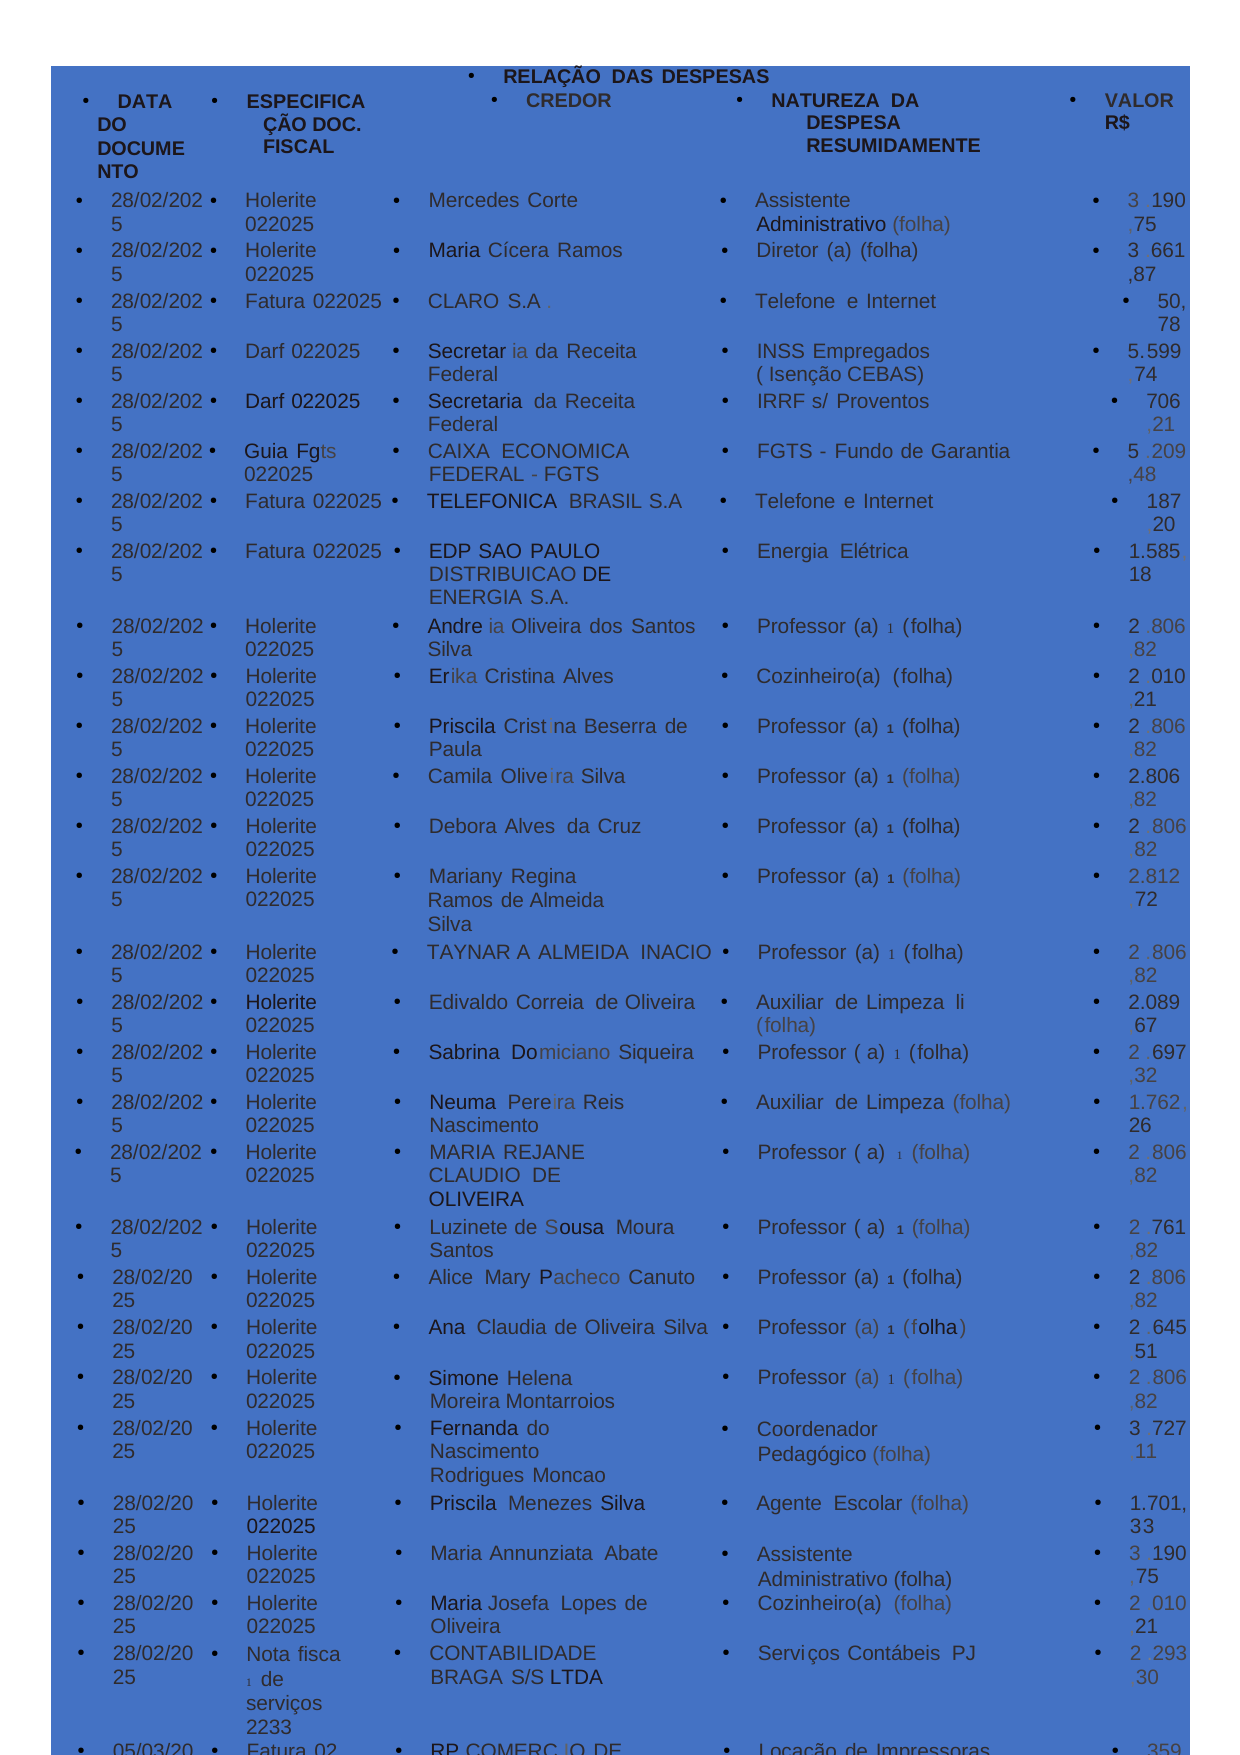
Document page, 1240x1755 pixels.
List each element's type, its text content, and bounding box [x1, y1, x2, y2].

table_cell Professor ( a) 1 (folha) [716, 1041, 1015, 1091]
table_cell 2 .806 ,82 [1015, 1366, 1190, 1417]
table_cell 28/02/2025 [51, 1592, 204, 1642]
table_cell 2 .010,21 [1015, 664, 1190, 714]
table_cell 2 .806 ,82 [1015, 1141, 1190, 1216]
table_cell Professor (a) 1 (folha) [716, 864, 1015, 941]
table_cell Holerite 022025 [204, 864, 388, 941]
table_cell 1.585,18 [1015, 539, 1190, 614]
table_cell Cozinheiro(a) (folha) [716, 664, 1015, 714]
table_cell Telefone e Internet [716, 489, 1015, 539]
table_cell Auxiliar de Limpeza (folha) [716, 1091, 1015, 1141]
table_cell 2.812 ,72 [1015, 864, 1190, 941]
table_cell 28/02/2025 [51, 664, 204, 714]
table_cell Serviços Contábeis PJ [716, 1642, 1015, 1740]
table_cell ESPECIFICAÇÃO DOC. FISCAL [204, 89, 388, 189]
table_cell 2.806 ,82 [1015, 764, 1190, 814]
table_cell 28/02/2025 [51, 1542, 204, 1592]
table_cell Holerite 022025 [204, 941, 388, 991]
table_cell Holerite 022025 [204, 664, 388, 714]
table_cell 2 .010,21 [1015, 1592, 1190, 1642]
table_cell Alice Mary Pacheco Canuto [388, 1266, 716, 1316]
table_cell 3 .190 ,75 [1015, 1542, 1190, 1592]
table_cell TAYNAR A ALMEIDA INACIO [388, 941, 716, 991]
table_cell INSS Empregados ( Isenção CEBAS) [716, 339, 1015, 389]
table_cell Maria Josefa Lopes de Oliveira [388, 1592, 716, 1642]
table_cell Cozinheiro(a) (folha) [716, 1592, 1015, 1642]
table_cell Professor ( a) 1 (folha) [716, 1141, 1015, 1216]
table_cell Locação de Impressoras PJ [716, 1740, 1015, 1755]
table_cell VALOR R$ [1015, 89, 1190, 189]
table_cell Holerite 022025 [204, 1316, 388, 1366]
table_cell Holerite 022025 [204, 714, 388, 764]
table_cell 28/02/2025 [51, 941, 204, 991]
table_cell 28/02/2025 [51, 614, 204, 664]
table_cell Fatura 022025 [204, 289, 388, 339]
table_cell Professor (a) 1 (folha) [716, 1316, 1015, 1366]
table_cell 28/02/2025 [51, 864, 204, 941]
table_cell 5.599 ,74 [1015, 339, 1190, 389]
table_cell CONTABILIDADE BRAGA S/S LTDA [388, 1642, 716, 1740]
table_cell Holerite 022025 [204, 239, 388, 289]
table_cell Professor (a) 1 (folha) [716, 941, 1015, 991]
table_cell 3 .661,87 [1015, 239, 1190, 289]
table_cell Ana Claudia de Oliveira Silva [388, 1316, 716, 1366]
table_cell 28/02/2025 [51, 991, 204, 1041]
table_cell Neuma Pereira Reis Nascimento [388, 1091, 716, 1141]
table_cell 2 .697 ,32 [1015, 1041, 1190, 1091]
table_cell NATUREZA DA DESPESA RESUMIDAMENTE [716, 89, 1015, 189]
table_cell 28/02/2025 [51, 289, 204, 339]
table_cell Guia Fgts 022025 [204, 439, 388, 489]
table_cell 187 ,20 [1015, 489, 1190, 539]
table_cell Holerite 022025 [204, 1492, 388, 1542]
table_cell Holerite 022025 [204, 1041, 388, 1091]
table_cell 28/02/2025 [51, 539, 204, 614]
table_cell Holerite 022025 [204, 1542, 388, 1592]
table_header RELAÇÃO DAS DESPESAS [51, 66, 1190, 89]
table_cell 2 .806 ,82 [1015, 1266, 1190, 1316]
table_cell Coordenador Pedagógico (folha) [716, 1417, 1015, 1492]
table_cell 28/02/2025 [51, 1141, 204, 1216]
table_cell 2 .806 ,82 [1015, 941, 1190, 991]
table_cell Agente Escolar (folha) [716, 1492, 1015, 1542]
table_cell Holerite 022025 [204, 1216, 388, 1266]
table_cell 05/03/2025 [51, 1740, 204, 1755]
table_cell CLARO S.A . [388, 289, 716, 339]
table_cell Telefone e Internet [716, 289, 1015, 339]
table_cell Professor ( a) 1 (folha) [716, 1216, 1015, 1266]
table_cell TELEFONICA BRASIL S.A [388, 489, 716, 539]
table_cell 2 .806 ,82 [1015, 614, 1190, 664]
table_cell Professor (a) 1 (folha) [716, 814, 1015, 864]
table_cell Fernanda do Nascimento Rodrigues Moncao [388, 1417, 716, 1492]
table_cell Simone Helena Moreira Montarroios [388, 1366, 716, 1417]
table_cell Holerite 022025 [204, 764, 388, 814]
table_cell Mariany Regina Ramos de Almeida Silva [388, 864, 716, 941]
table_cell Priscila Menezes Silva [388, 1492, 716, 1542]
table_cell Assistente Administrativo (folha) [716, 1542, 1015, 1592]
table_cell Fatura 022025 [204, 489, 388, 539]
table_cell Debora Alves da Cruz [388, 814, 716, 864]
table_cell 28/02/2025 [51, 1366, 204, 1417]
table_cell Andre ia Oliveira dos Santos Silva [388, 614, 716, 664]
table_cell Priscila Cristina Beserra de Paula [388, 714, 716, 764]
table_cell Holerite 022025 [204, 1417, 388, 1492]
table_cell 28/02/2025 [51, 1266, 204, 1316]
table_cell EDP SAO PAULO DISTRIBUICAO DE ENERGIA S.A. [388, 539, 716, 614]
table_cell Darf 022025 [204, 389, 388, 439]
table_cell Holerite 022025 [204, 814, 388, 864]
table_cell 28/02/2025 [51, 1417, 204, 1492]
table_cell 28/02/2025 [51, 1316, 204, 1366]
table_cell Professor (a) 1 (folha) [716, 1266, 1015, 1316]
table_cell 359 ,02 [1015, 1740, 1190, 1755]
table_cell Holerite 022025 [204, 991, 388, 1041]
table_cell Professor (a) 1 (folha) [716, 714, 1015, 764]
table_cell Erika Cristina Alves [388, 664, 716, 714]
table_cell Fatura 02 2025 [204, 1740, 388, 1755]
table_cell Maria Cícera Ramos [388, 239, 716, 289]
table_cell CREDOR [388, 89, 716, 189]
table_cell 28/02/2025 [51, 389, 204, 439]
table_cell 28/02/2025 [51, 1492, 204, 1542]
table_cell 1.762,26 [1015, 1091, 1190, 1141]
table_cell Luzinete de Sousa Moura Santos [388, 1216, 716, 1266]
table_cell 2 .806 ,82 [1015, 814, 1190, 864]
table_cell Edivaldo Correia de Oliveira [388, 991, 716, 1041]
table_cell FGTS - Fundo de Garantia [716, 439, 1015, 489]
table_cell 28/02/2025 [51, 339, 204, 389]
table_cell 2 .645 ,51 [1015, 1316, 1190, 1366]
table_cell 28/02/2025 [51, 814, 204, 864]
table_cell 28/02/2025 [51, 1642, 204, 1740]
table_cell Holerite 022025 [204, 1366, 388, 1417]
table_cell DATA DO DOCUMENTO [51, 89, 204, 189]
table_cell Maria Annunziata Abate [388, 1542, 716, 1592]
table_cell Nota fisca 1 de serviços 2233 [204, 1642, 388, 1740]
table_cell 2 .293 ,30 [1015, 1642, 1190, 1740]
table_cell 28/02/2025 [51, 1091, 204, 1141]
table_cell Holerite 022025 [204, 1141, 388, 1216]
table_cell 3 .190,75 [1015, 189, 1190, 239]
table_cell 28/02/2025 [51, 189, 204, 239]
table_cell 28/02/2025 [51, 1216, 204, 1266]
table_cell CAIXA ECONOMICA FEDERAL - FGTS [388, 439, 716, 489]
table_cell 2 .806 ,82 [1015, 714, 1190, 764]
table_cell Holerite 022025 [204, 1091, 388, 1141]
table_cell 2 .761,82 [1015, 1216, 1190, 1266]
table_cell Professor (a) 1 (folha) [716, 1366, 1015, 1417]
table_cell IRRF s/ Proventos [716, 389, 1015, 439]
table_cell Holerite 022025 [204, 189, 388, 239]
table_cell Holerite 022025 [204, 1592, 388, 1642]
table_cell 5 .209,48 [1015, 439, 1190, 489]
table_cell Darf 022025 [204, 339, 388, 389]
table_cell Professor (a) 1 (folha) [716, 614, 1015, 664]
table_cell Fatura 022025 [204, 539, 388, 614]
table_cell Assistente Administrativo (folha) [716, 189, 1015, 239]
table_cell MARIA REJANE CLAUDIO DE OLIVEIRA [388, 1141, 716, 1216]
table_cell Mercedes Corte [388, 189, 716, 239]
table_cell 50,78 [1015, 289, 1190, 339]
table_cell RP COMERC IO DE COPIADOR AS LTDA -EPP [388, 1740, 716, 1755]
table_cell 28/02/2025 [51, 439, 204, 489]
table_cell Camila Oliveira Silva [388, 764, 716, 814]
table_cell Sabrina Domiciano Siqueira [388, 1041, 716, 1091]
table_cell 28/02/2025 [51, 764, 204, 814]
table_cell 28/02/2025 [51, 489, 204, 539]
table_cell 2.089 ,67 [1015, 991, 1190, 1041]
table_cell 28/02/2025 [51, 714, 204, 764]
table_cell Auxiliar de Limpeza li (folha) [716, 991, 1015, 1041]
table_cell Professor (a) 1 (folha) [716, 764, 1015, 814]
table_cell 28/02/2025 [51, 1041, 204, 1091]
table_cell Holerite 022025 [204, 1266, 388, 1316]
table_cell Energia Elétrica [716, 539, 1015, 614]
table_cell 3 .727 ,11 [1015, 1417, 1190, 1492]
table_cell 706 ,21 [1015, 389, 1190, 439]
table_cell Holerite 022025 [204, 614, 388, 664]
table_cell Secretaria da Receita Federal [388, 389, 716, 439]
table_cell 28/02/2025 [51, 239, 204, 289]
table_cell Secretar ia da Receita Federal [388, 339, 716, 389]
table_cell Diretor (a) (folha) [716, 239, 1015, 289]
table_cell 1.701,33 [1015, 1492, 1190, 1542]
